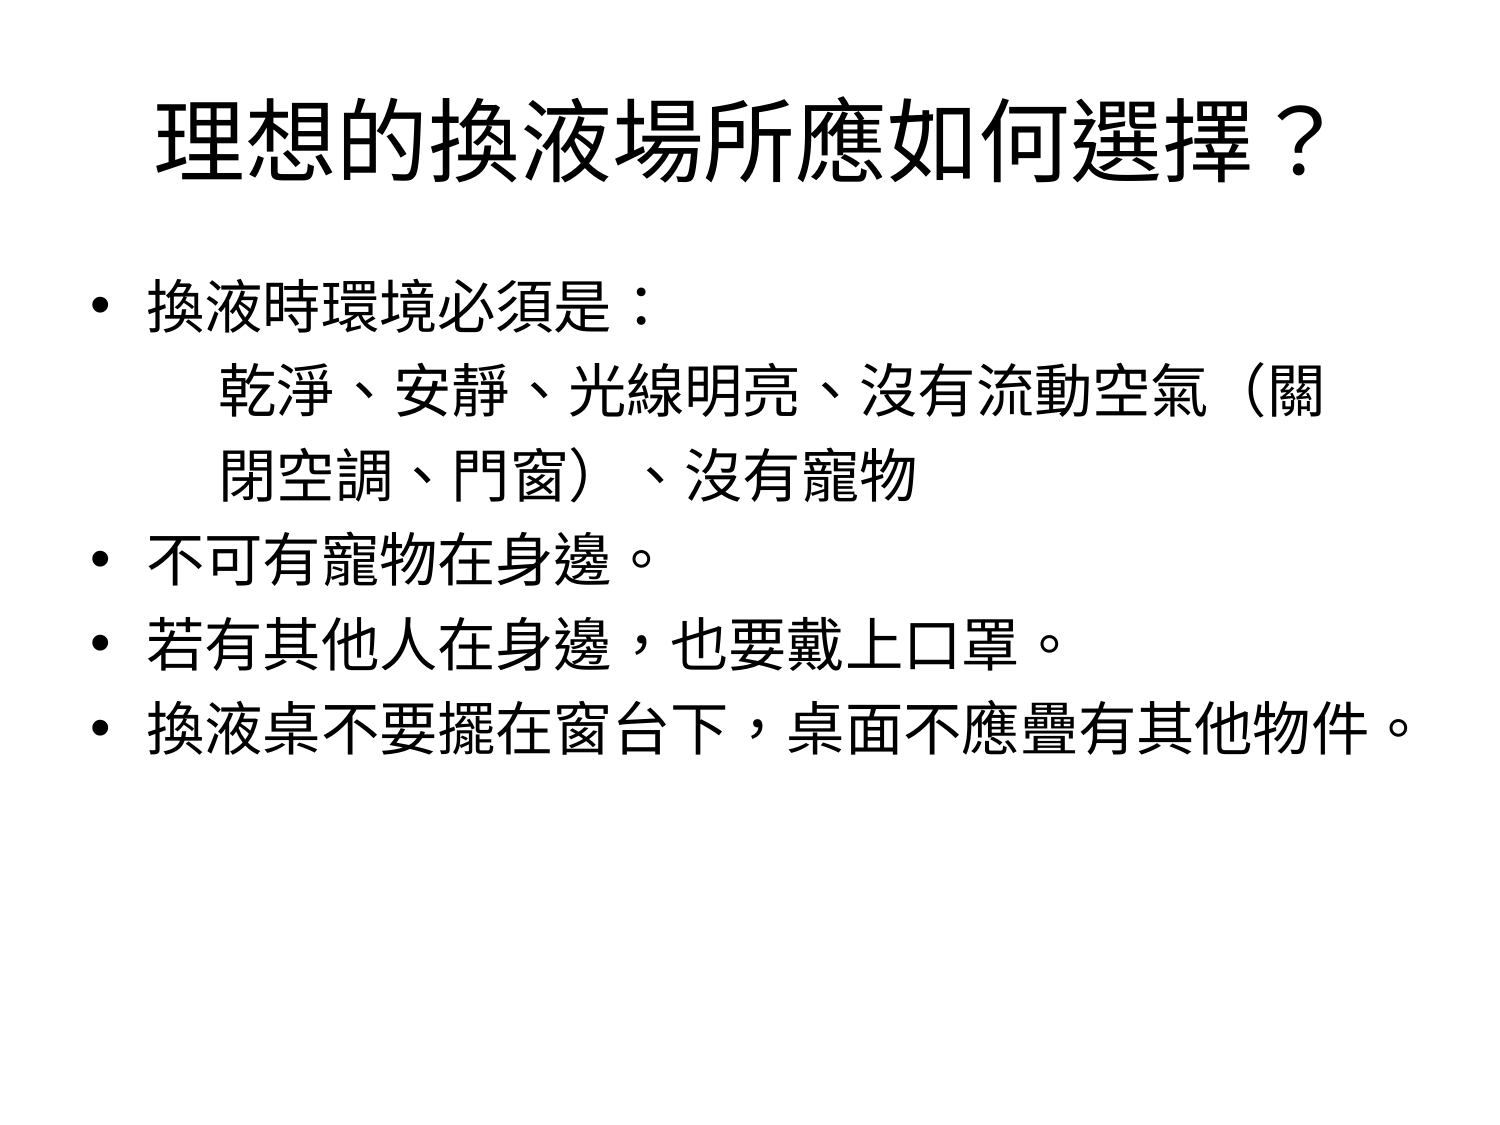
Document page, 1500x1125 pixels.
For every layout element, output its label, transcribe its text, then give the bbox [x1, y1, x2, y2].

list 換液時環境必須是： 乾淨、安靜、光線明亮、沒有流動空氣（關 閉空調、門窗）、沒有寵物 不可有寵物在身邊。 若有其他人在身邊，也要戴上口罩。 換液桌不要擺在窗台下，桌面不應疊有其他物件。 [75, 262, 1426, 1005]
title 理想的換液場所應如何選擇？ [75, 45, 1426, 233]
